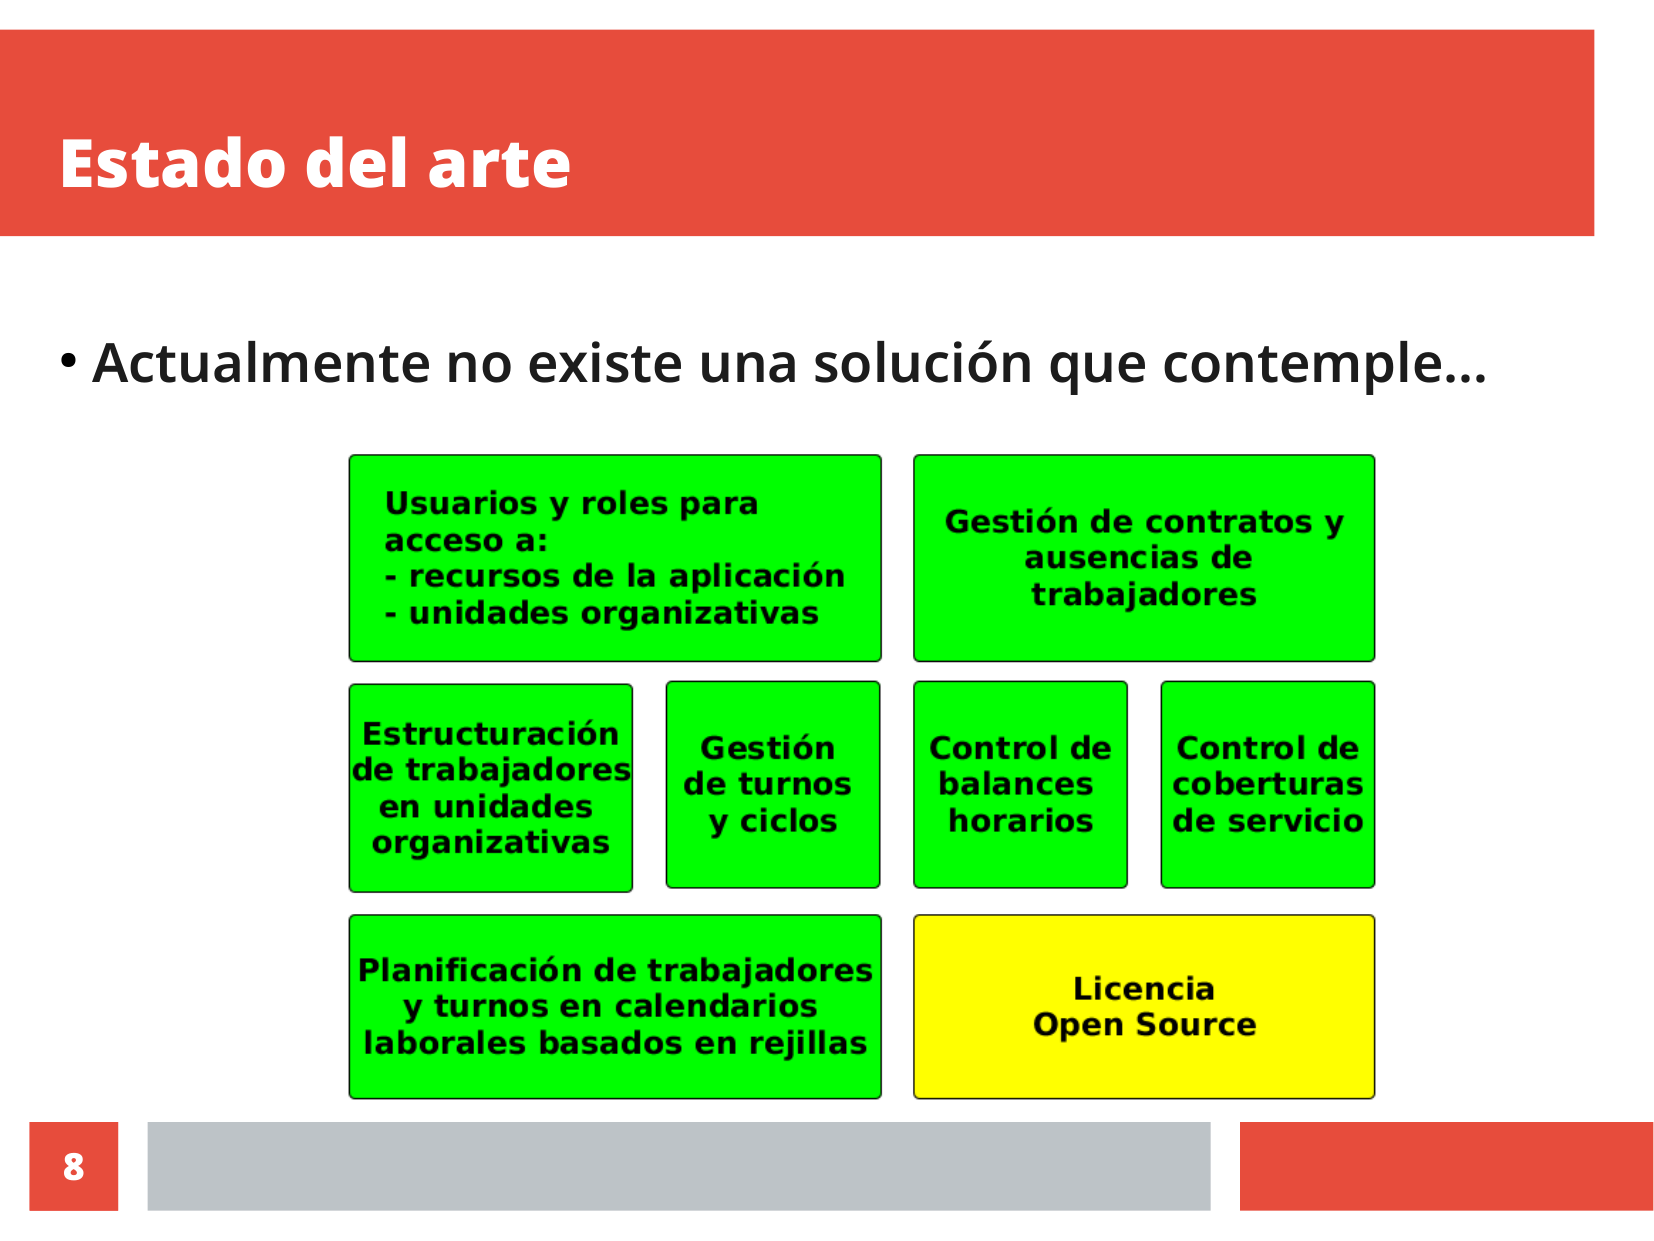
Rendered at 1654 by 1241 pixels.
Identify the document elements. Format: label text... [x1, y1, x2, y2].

picture [346, 453, 1377, 1101]
title Estado del arte [59, 59, 1595, 207]
list Actualmente no existe una solución que contemple… [59, 324, 1565, 1093]
